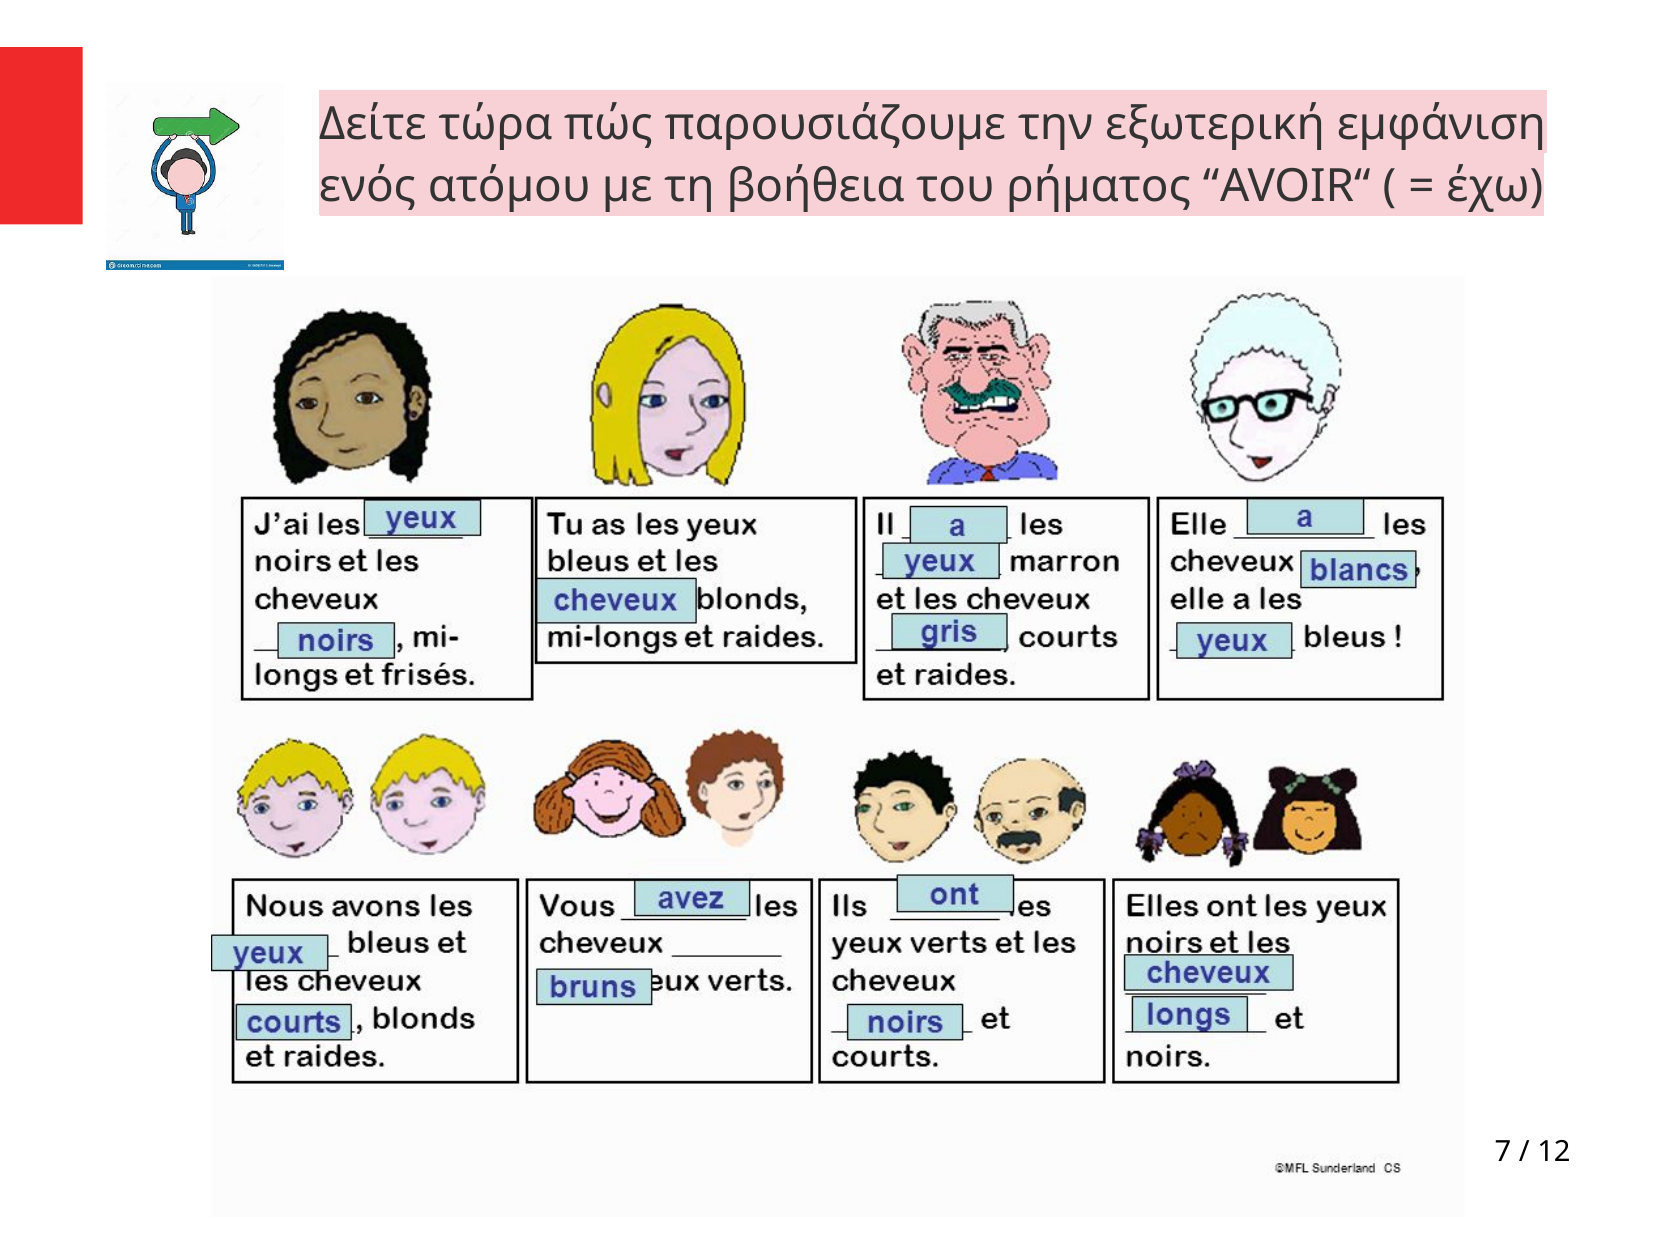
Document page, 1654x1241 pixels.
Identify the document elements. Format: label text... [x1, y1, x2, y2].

title Δείτε τώρα πώς παρουσιάζουμε την εξωτερική εμφάνιση ενός ατόμου με τη βοήθεια του ρήματος “AVOIR“ ( = έχω) [318, 49, 1571, 257]
picture [106, 82, 284, 270]
picture [211, 276, 1465, 1217]
